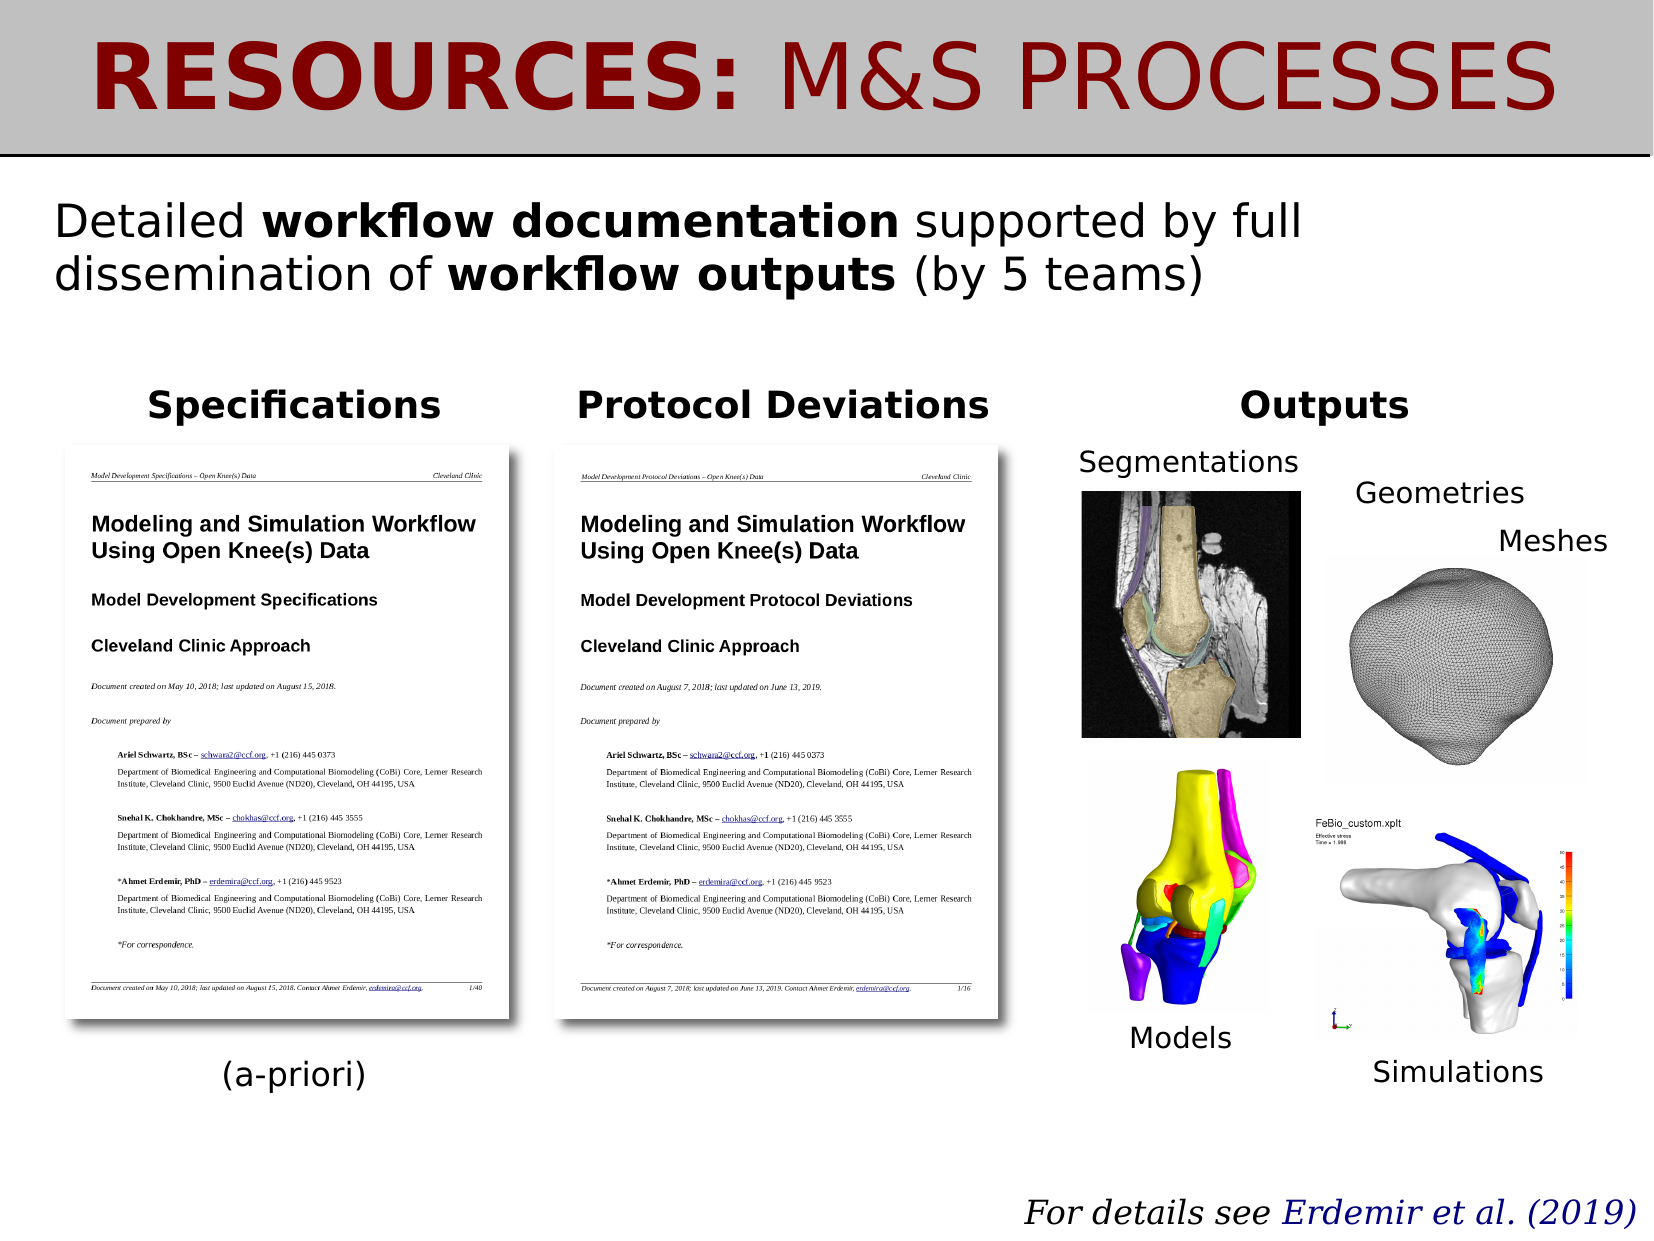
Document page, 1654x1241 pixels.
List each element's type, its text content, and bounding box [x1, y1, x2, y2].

picture [1314, 816, 1578, 1039]
text_box Specifications [132, 376, 457, 435]
text_box Meshes [1483, 516, 1624, 566]
text_box Segmentations [1063, 437, 1315, 487]
text_box [0, 0, 1654, 156]
text_box (a-priori) [206, 1048, 383, 1102]
text_box Protocol Deviations [561, 376, 1006, 435]
picture [546, 437, 1021, 1042]
picture [57, 437, 532, 1042]
text_box Detailed workflow documentation supported by full dissemination of workflow outputs (by 5 teams) [39, 187, 1615, 309]
text_box For details see Erdemir et al. (2019) [0, 1186, 1654, 1240]
text_box Geometries [1340, 469, 1541, 519]
picture [1081, 491, 1301, 738]
text_box RESOURCES: M&S PROCESSES [0, 24, 1651, 132]
text_box Models [1114, 1014, 1248, 1064]
picture [1088, 759, 1270, 1014]
picture [1324, 554, 1587, 784]
text_box Outputs [1224, 376, 1426, 435]
text_box Simulations [1357, 1048, 1560, 1098]
